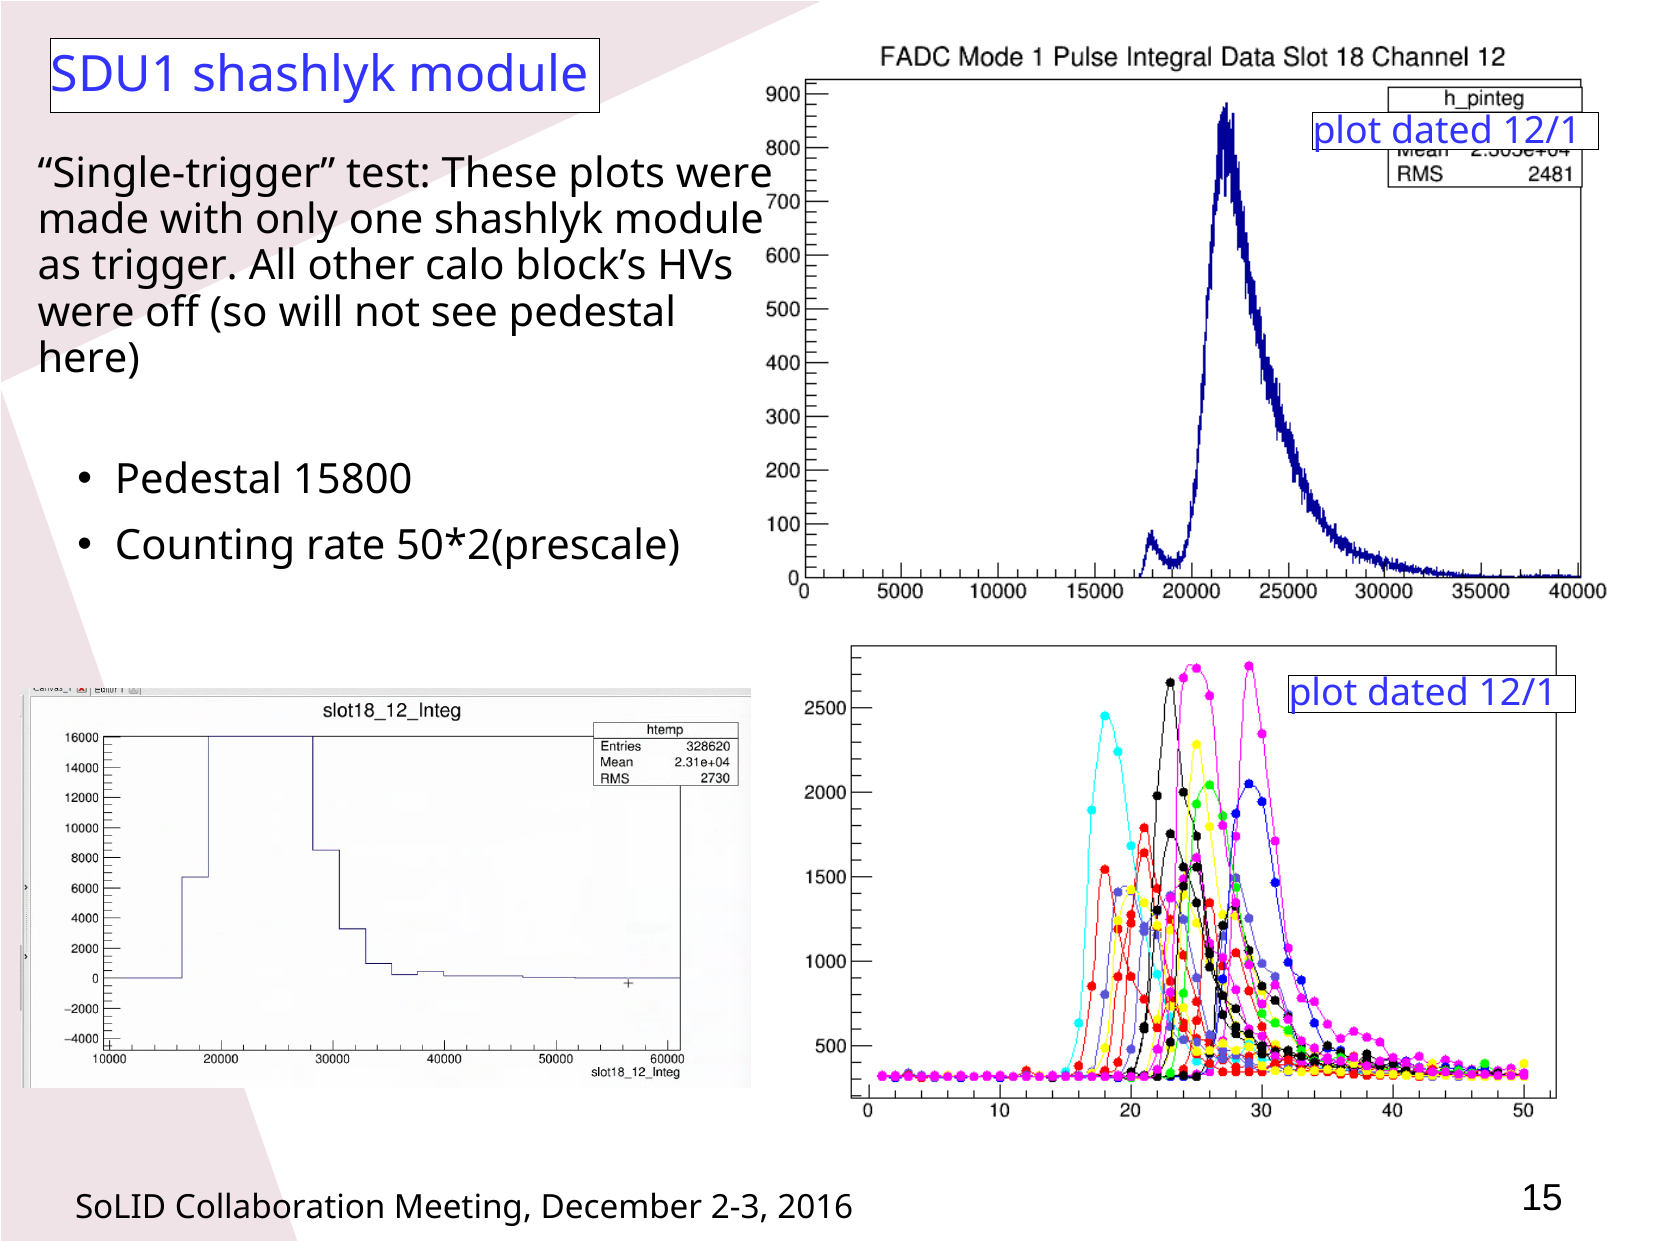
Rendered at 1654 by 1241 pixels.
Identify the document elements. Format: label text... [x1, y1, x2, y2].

text_box SDU1 shashlyk module [50, 38, 600, 113]
text_box Pedestal 15800 Counting rate 50*2(prescale) [62, 450, 713, 563]
text_box plot dated 12/1 [1312, 112, 1599, 150]
picture [796, 637, 1576, 1126]
picture [20, 688, 751, 1088]
text_box plot dated 12/1 [1288, 675, 1576, 713]
text_box “Single-trigger” test: These plots were made with only one shashlyk module as trigger. All other calo block’s HVs were off (so will not see pedestal here) [37, 149, 788, 386]
picture [754, 37, 1613, 606]
